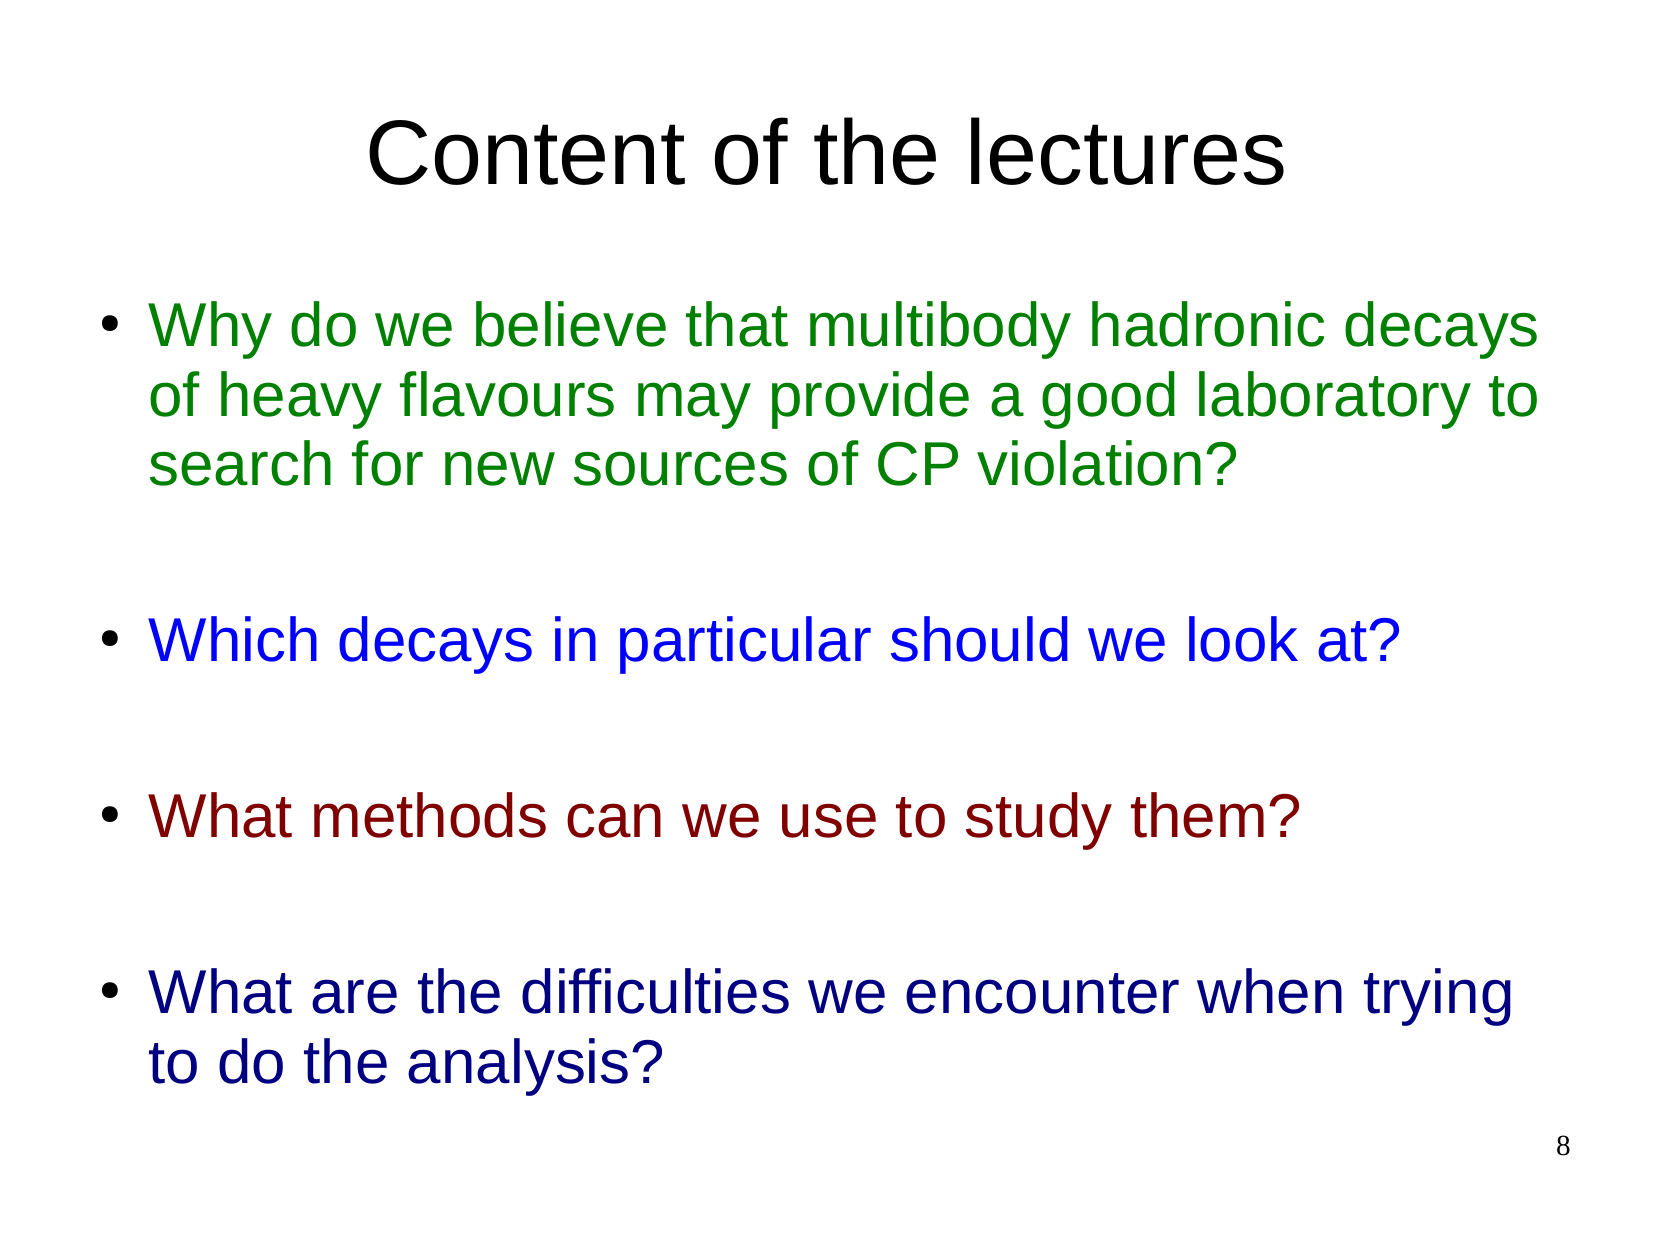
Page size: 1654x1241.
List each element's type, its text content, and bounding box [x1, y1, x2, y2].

list Why do we believe that multibody hadronic decays of heavy flavours may provide a good laboratory to search for new sources of CP violation? Which decays in particular should we look at? What methods can we use to study them? What are the difficulties we encounter when trying to do the analysis? [82, 290, 1571, 1109]
title Content of the lectures [82, 56, 1571, 250]
